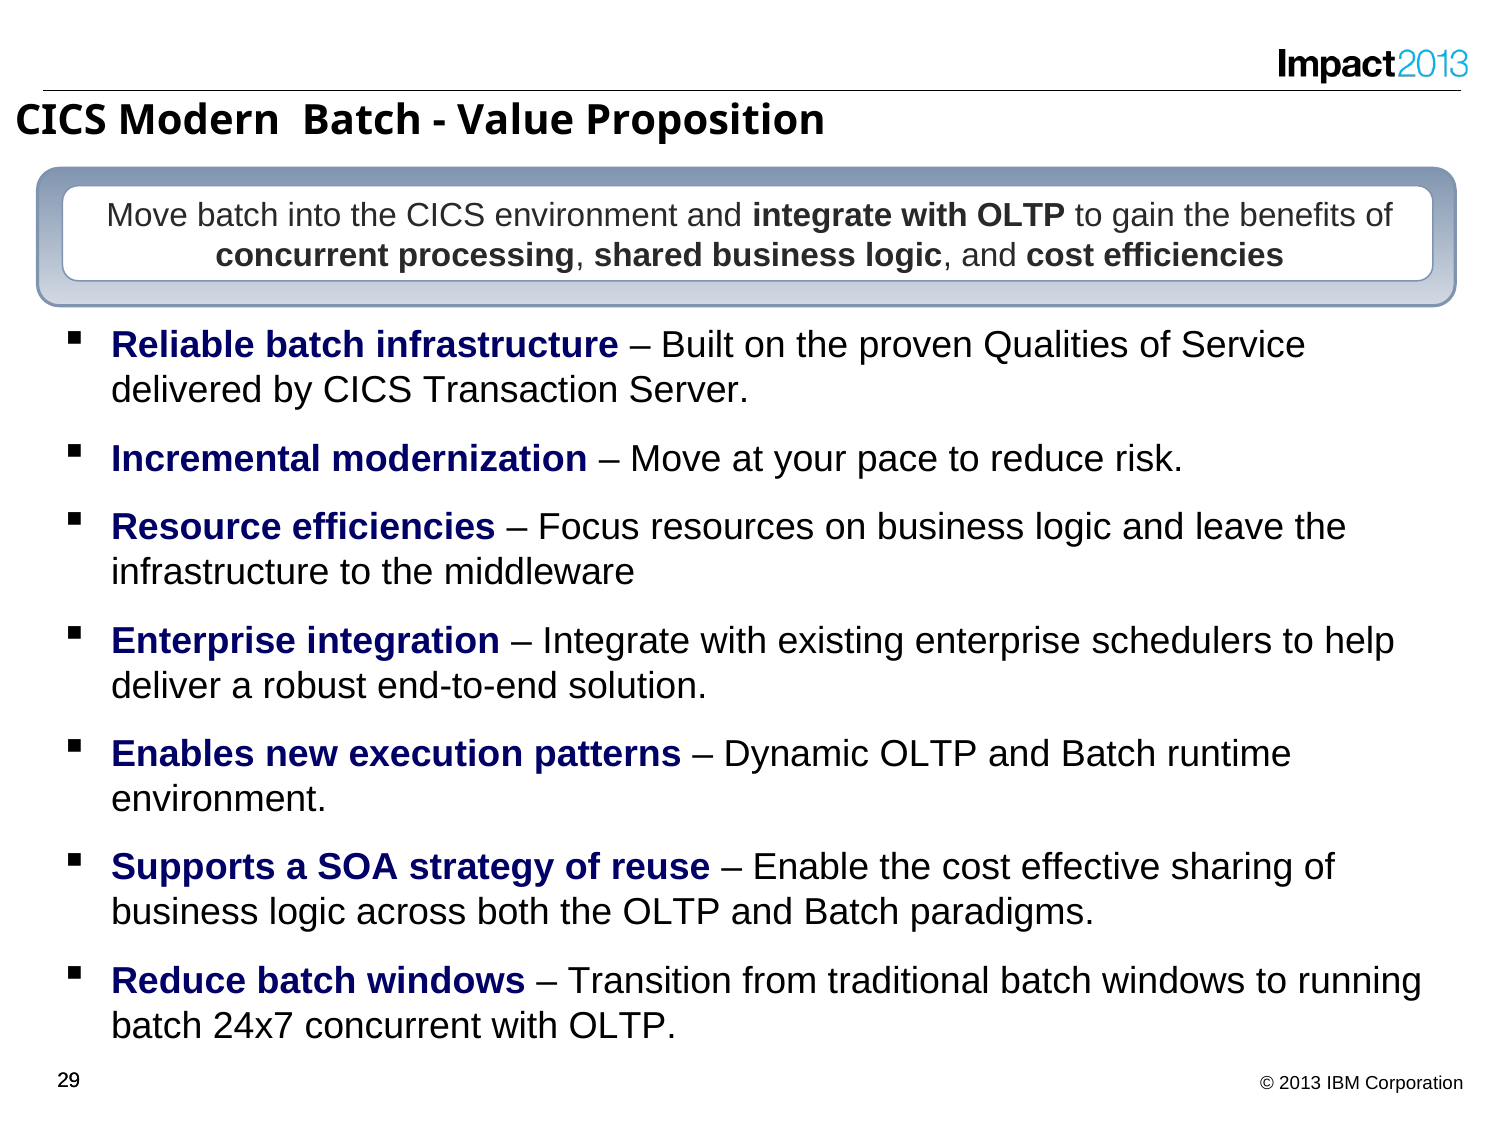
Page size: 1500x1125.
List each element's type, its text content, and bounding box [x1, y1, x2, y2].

picture [1420, 52, 1432, 74]
text_box Reliable batch infrastructure – Built on the proven Qualities of Service delivered by CICS Transaction Server. Incremental modernization – Move at your pace to reduce risk. Resource efficiencies – Focus resources on business logic and leave the infrastructure to the middleware Enterprise integration – Integrate with existing enterprise schedulers to help deliver a robust end-to-end solution. Enables new execution patterns – Dynamic OLTP and Batch runtime environment. Supports a SOA strategy of reuse – Enable the cost effective sharing of business logic across both the OLTP and Batch paradigms. Reduce batch windows – Transition from traditional batch windows to running batch 24x7 concurrent with OLTP. [64, 320, 1453, 1055]
text_box Move batch into the CICS environment and integrate with OLTP to gain the benefits of concurrent processing, shared business logic, and cost efficiencies [75, 185, 1426, 281]
text_box [37, 168, 1456, 306]
text_box CICS Modern Batch - Value Proposition [0, 84, 1500, 151]
picture [1279, 49, 1468, 84]
